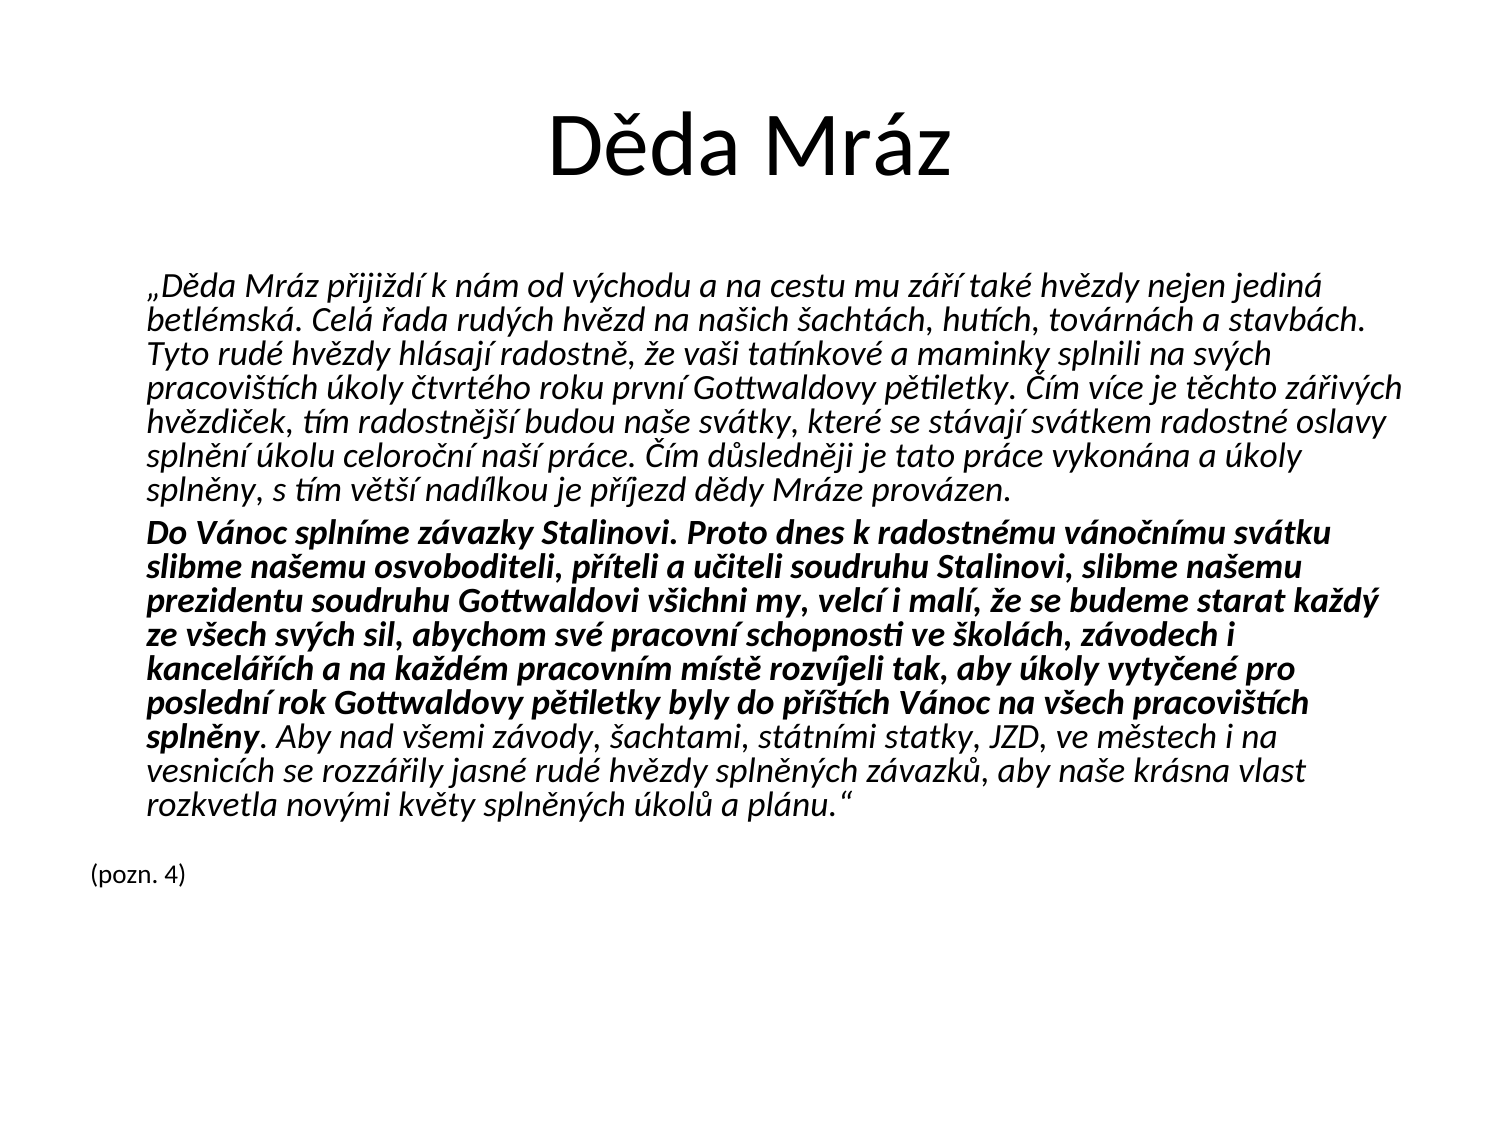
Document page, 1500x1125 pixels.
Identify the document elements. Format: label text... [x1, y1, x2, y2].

list „Děda Mráz přijiždí k nám od východu a na cestu mu září také hvězdy nejen jediná betlémská. Celá řada rudých hvězd na našich šachtách, hutích, továrnách a stavbách. Tyto rudé hvězdy hlásají radostně, že vaši tatínkové a maminky splnili na svých pracovištích úkoly čtvrtého roku první Gottwaldovy pětiletky. Čím více je těchto zářivých hvězdiček, tím radostnější budou naše svátky, které se stávají svátkem radostné oslavy splnění úkolu celoroční naší práce. Čím důsledněji je tato práce vykonána a úkoly splněny, s tím větší nadílkou je příjezd dědy Mráze provázen. Do Vánoc splníme závazky Stalinovi. Proto dnes k radostnému vánočnímu svátku slibme našemu osvoboditeli, příteli a učiteli soudruhu Stalinovi, slibme našemu prezidentu soudruhu Gottwaldovi všichni my, velcí i malí, že se budeme starat každý ze všech svých sil, abychom své pracovní schopnosti ve školách, závodech i kancelářích a na každém pracovním místě rozvíjeli tak, aby úkoly vytyčené pro poslední rok Gottwaldovy pětiletky byly do příštích Vánoc na všech pracovištích splněny. Aby nad všemi závody, šachtami, státními statky, JZD, ve městech i na vesnicích se rozzářily jasné rudé hvězdy splněných závazků, aby naše krásna vlast rozkvetla novými květy splněných úkolů a plánu.“ (pozn. 4) [75, 262, 1426, 1006]
title Děda Mráz [75, 45, 1426, 233]
